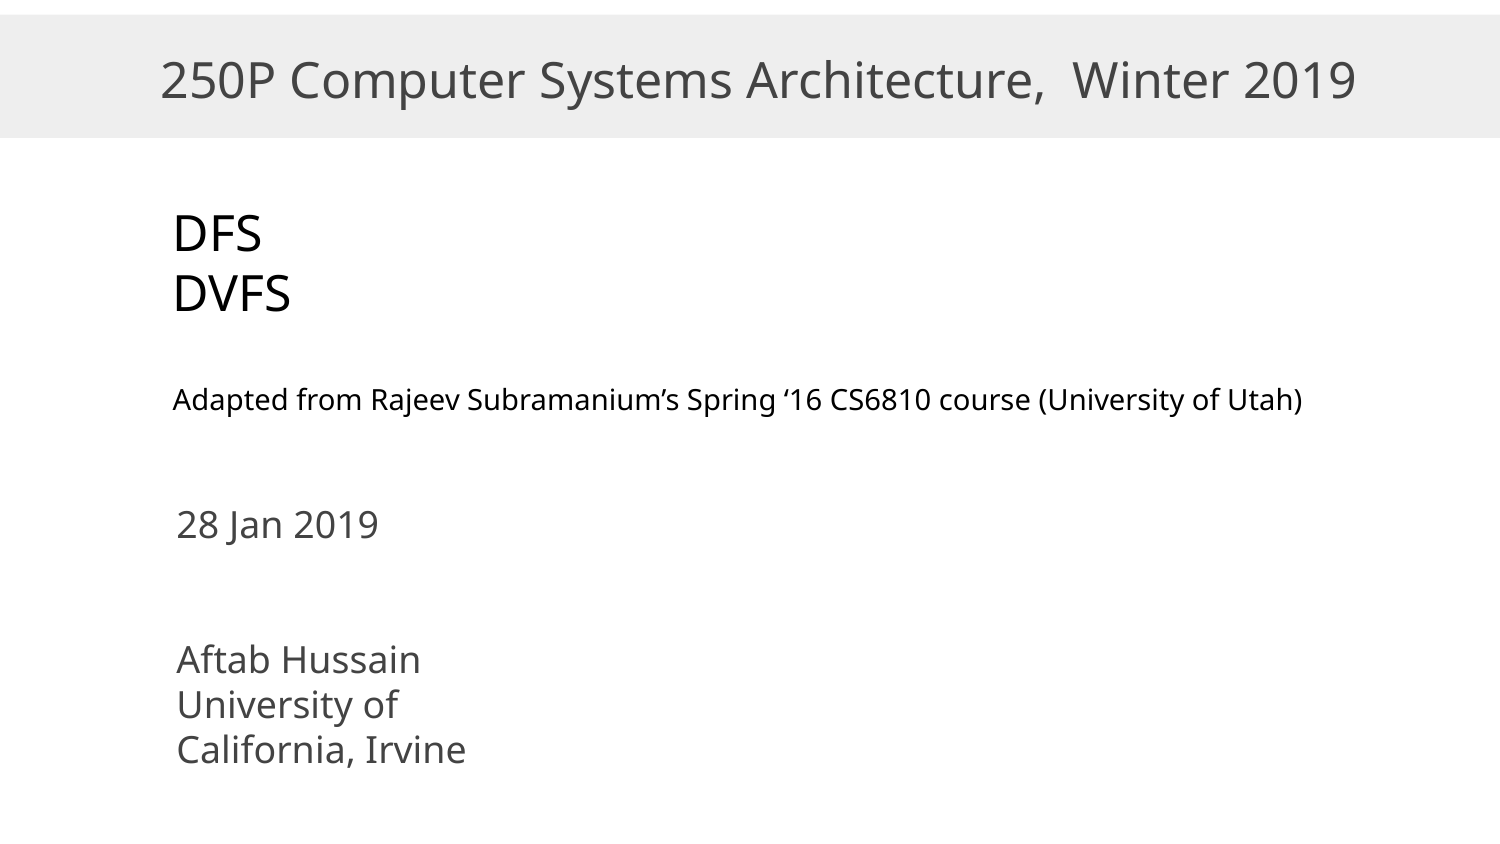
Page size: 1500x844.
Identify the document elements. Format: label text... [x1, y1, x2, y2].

text_box 28 Jan 2019 Aftab Hussain University of California, Irvine [86, 485, 579, 788]
text_box [0, 14, 1500, 138]
text_box 250P Computer Systems Architecture, Winter 2019 [70, 34, 1500, 139]
text_box DFS DVFS Adapted from Rajeev Subramanium’s Spring ‘16 CS6810 course (University of Utah) [157, 186, 1426, 337]
